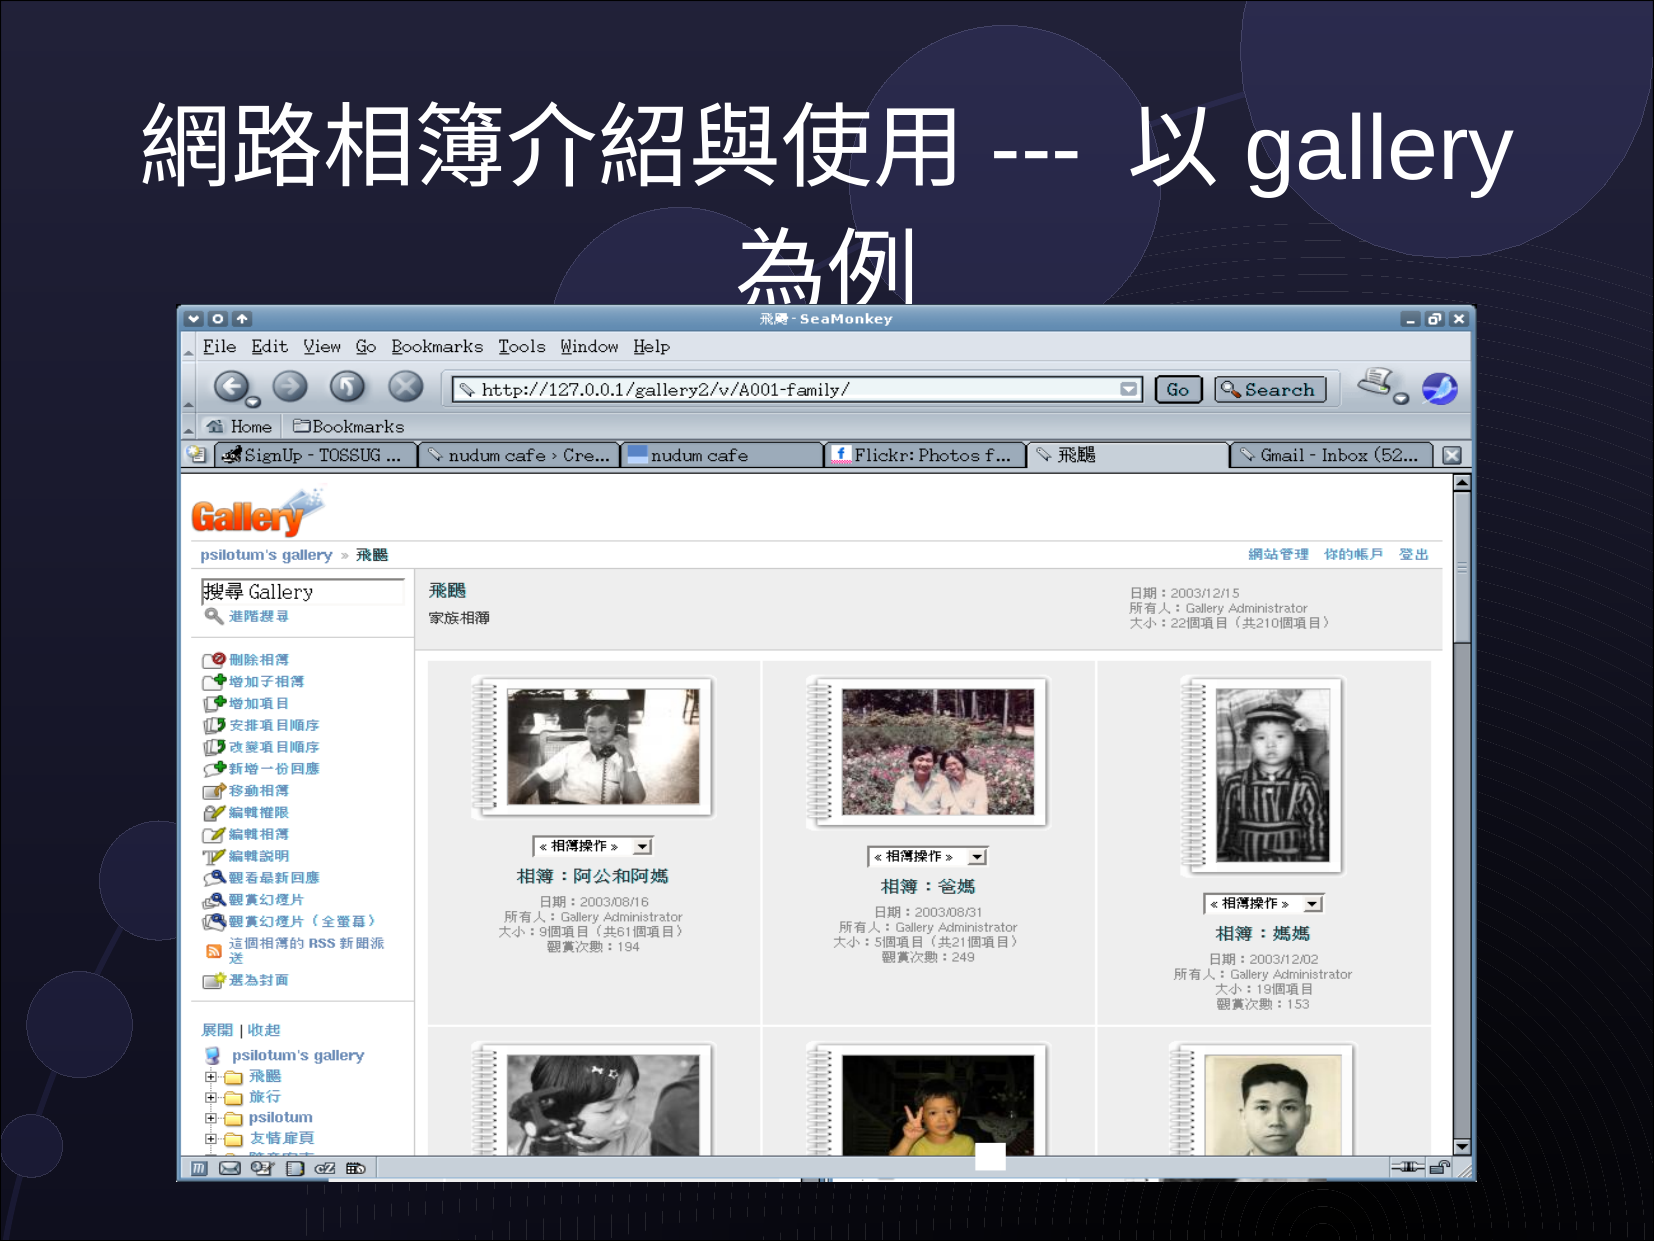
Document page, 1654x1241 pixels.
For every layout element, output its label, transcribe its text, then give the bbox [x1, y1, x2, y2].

picture [176, 304, 1477, 1182]
title 網路相簿介紹與使用--- 以gallery 為例 [121, 102, 1534, 311]
